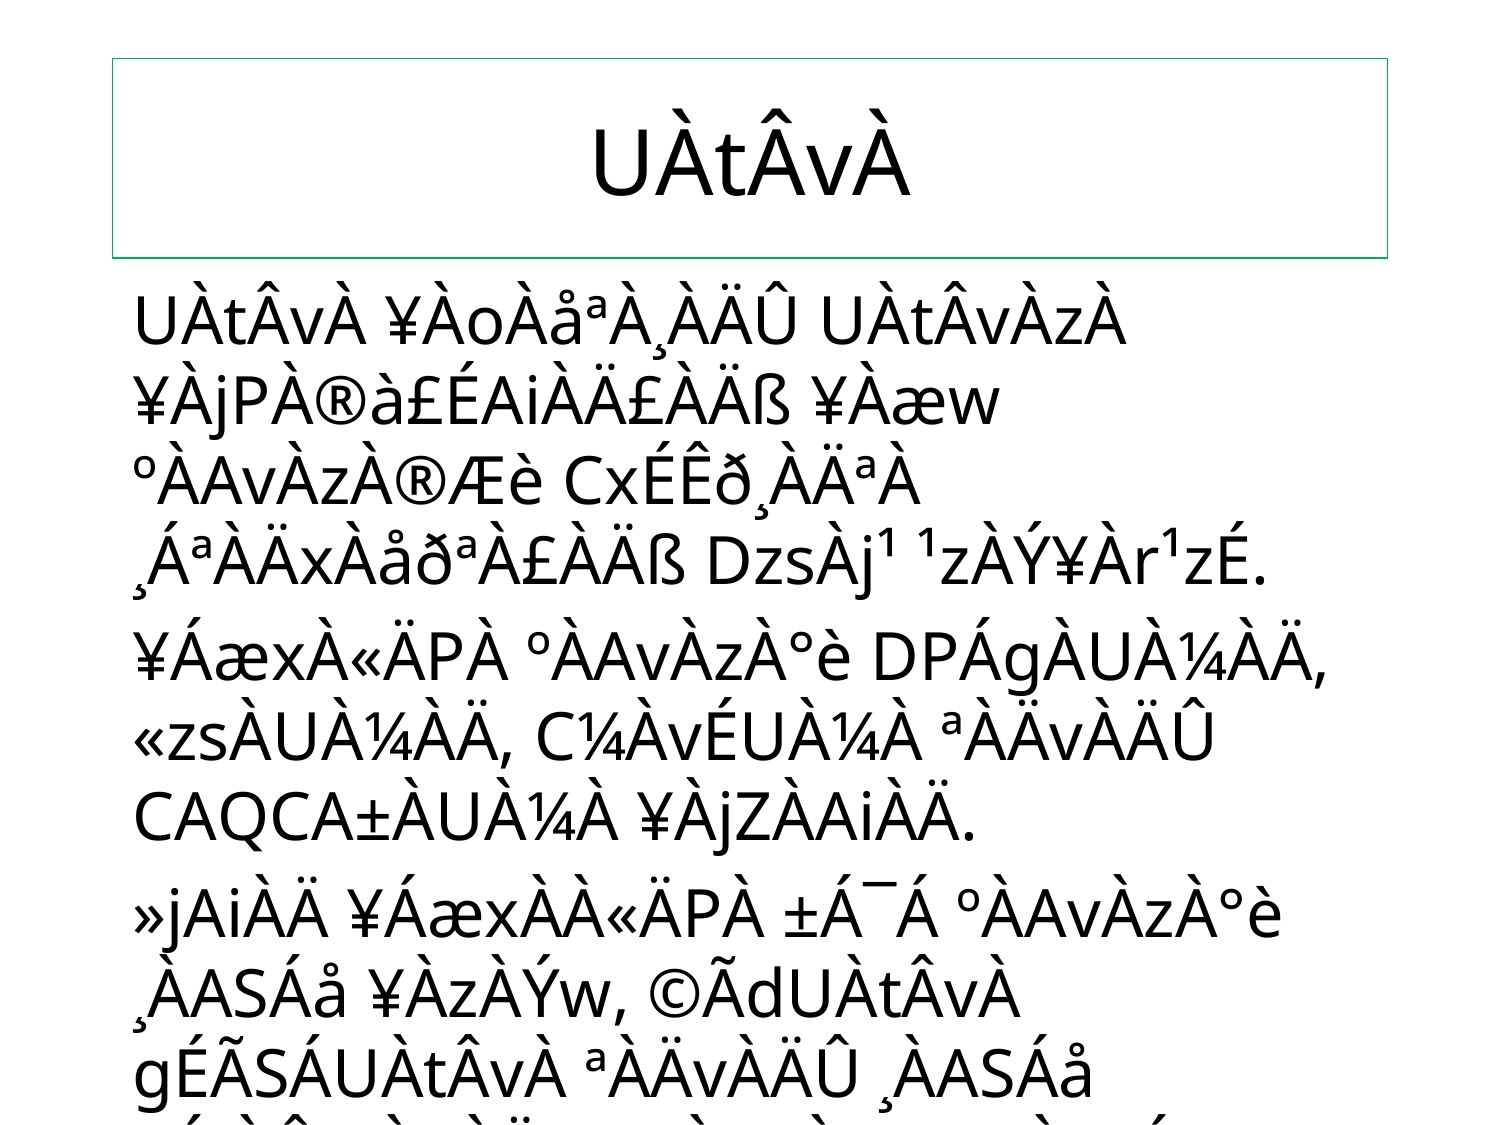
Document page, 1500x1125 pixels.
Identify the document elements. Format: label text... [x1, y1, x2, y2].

text_box UÀtÂvÀ ¥ÀoÀåªÀ¸ÀÄÛ UÀtÂvÀzÀ ¥ÀjPÀ®à£ÉAiÀÄ£ÀÄß ¥Àæw ºÀAvÀzÀ®Æè CxÉÊð¸ÀÄªÀ ¸ÁªÀÄxÀåðªÀ£ÀÄß DzsÀj¹ ¹zÀÝ¥Àr¹zÉ. ¥ÁæxÀ«ÄPÀ ºÀAvÀzÀ°è DPÁgÀUÀ¼ÀÄ, «zsÀUÀ¼ÀÄ, C¼ÀvÉUÀ¼À ªÀÄvÀÄÛ CAQCA±ÀUÀ¼À ¥ÀjZÀAiÀÄ. »jAiÀÄ ¥ÁæxÀÀ«ÄPÀ ±Á¯Á ºÀAvÀzÀ°è ¸ÀASÁå ¥ÀzÀÝw, ©ÃdUÀtÂvÀ gÉÃSÁUÀtÂvÀ ªÀÄvÀÄÛ ¸ÀASÁå ±Á¸ÀÛçªÀ£ÀÄß CxÀð¥ÀÆtð PÀ°PÁ ºÀAvÀUÀ¼À°è ¸ÀÈ¶Ö¹ ¸ÀªÀÄ¸Éå ©r¸ÀÄªÀ PË±À®UÀ¼À ¨É¼ÀªÀtÂUÉUÉ DzÀåvÉ ¤ÃqÀ¯ÁVzÉ. [117, 270, 1384, 973]
title UÀtÂvÀ [112, 58, 1388, 258]
